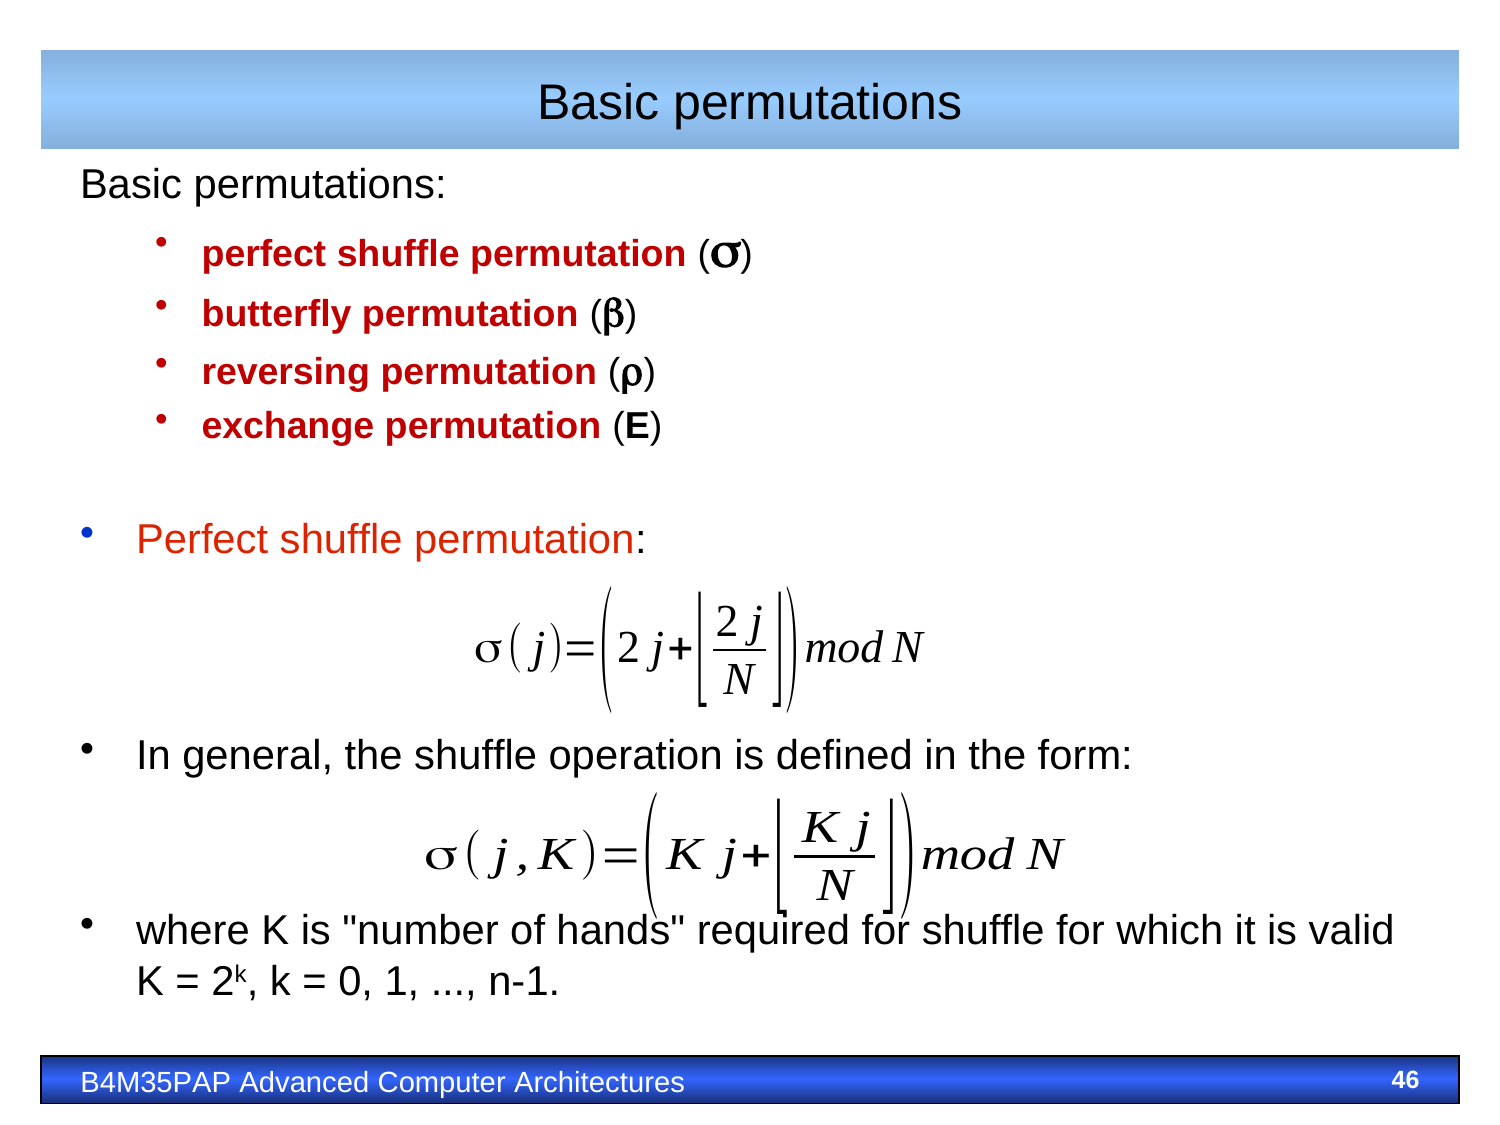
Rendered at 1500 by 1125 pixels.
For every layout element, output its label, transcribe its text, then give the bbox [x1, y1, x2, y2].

chart [468, 583, 934, 716]
title Basic permutations [41, 50, 1459, 149]
list Basic permutations: perfect shuffle permutation () butterfly permutation () reversing permutation () exchange permutation (E) Perfect shuffle permutation: In general, the shuffle operation is defined in the form: where K is "number of hands" required for shuffle for which it is valid K = 2k, k = 0, 1, ..., n-1. [64, 148, 1436, 987]
chart [417, 789, 1075, 923]
